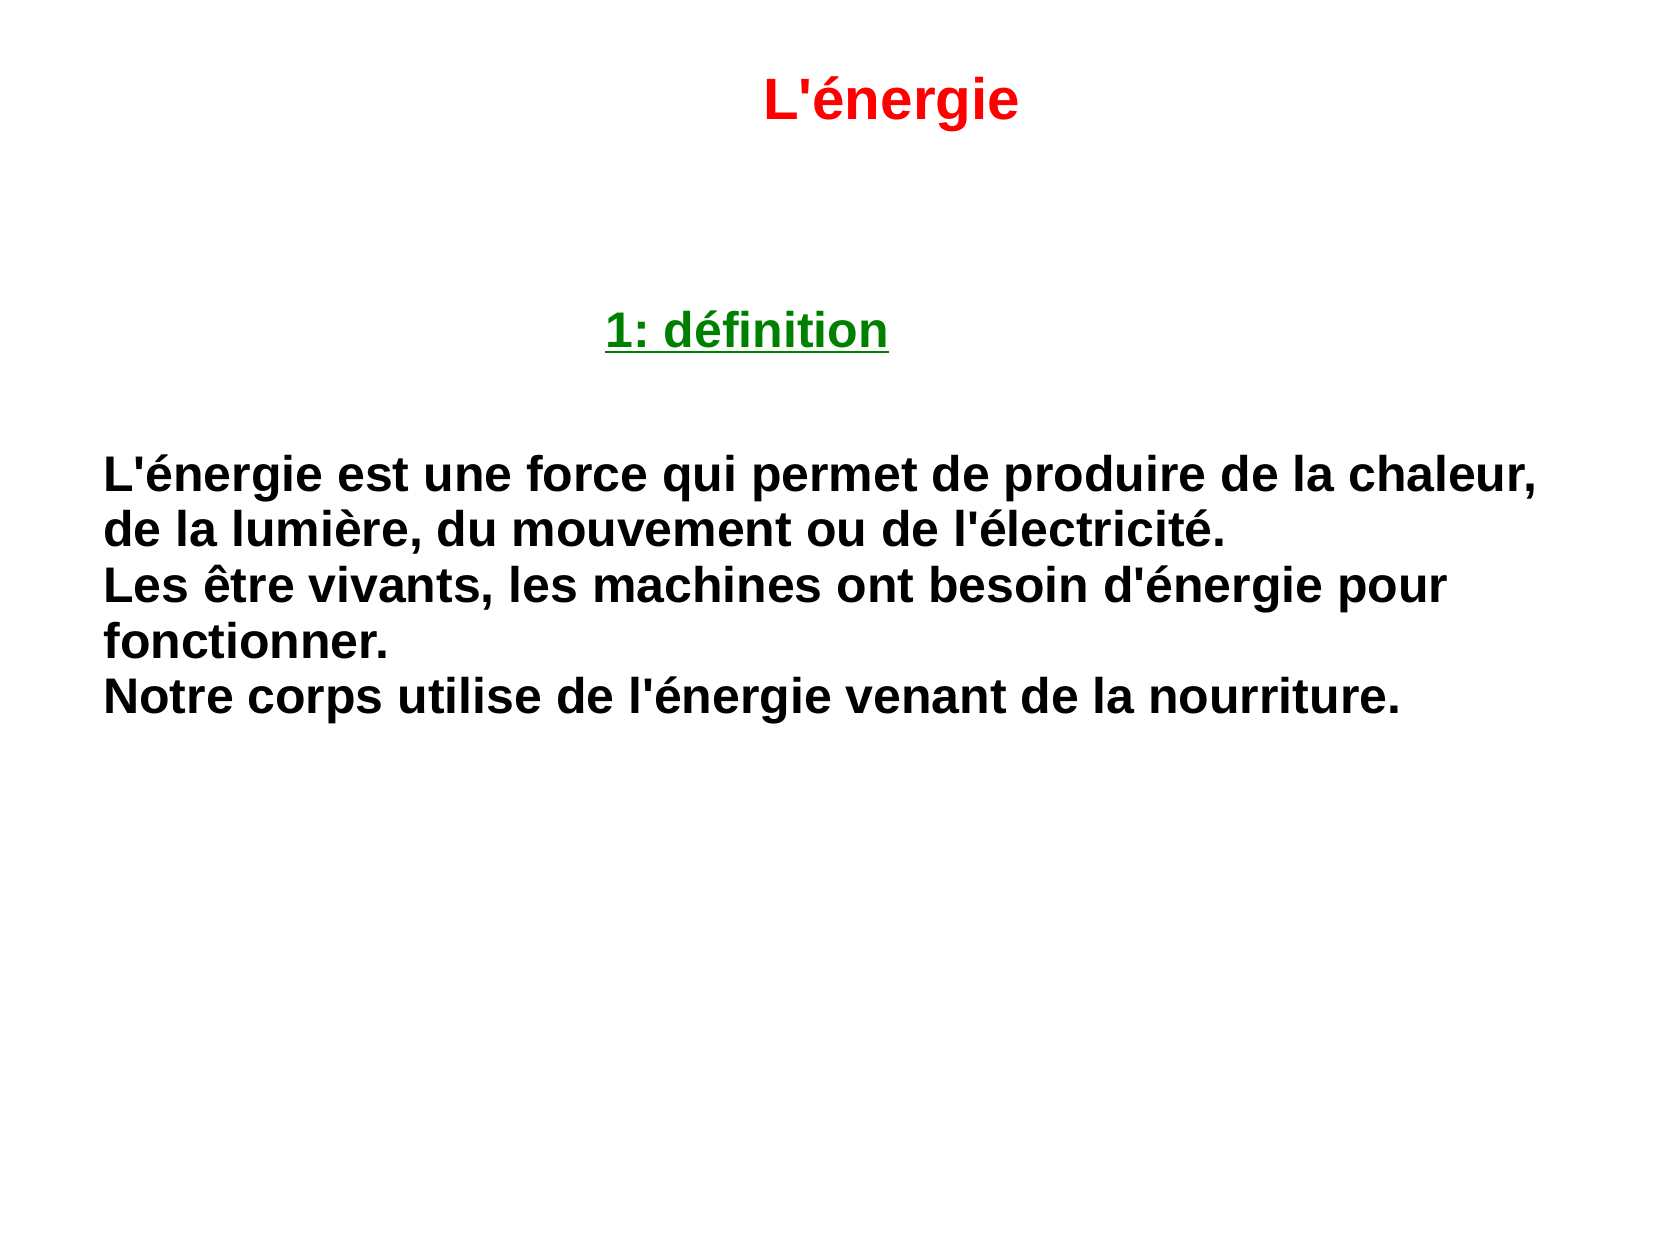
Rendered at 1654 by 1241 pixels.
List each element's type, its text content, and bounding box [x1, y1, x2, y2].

text_box L'énergie est une force qui permet de produire de la chaleur, de la lumière, du mouvement ou de l'électricité. Les être vivants, les machines ont besoin d'énergie pour fonctionner. Notre corps utilise de l'énergie venant de la nourriture. [88, 438, 1625, 739]
text_box [27, 407, 1654, 848]
text_box 1: définition [590, 295, 1040, 368]
text_box L'énergie [690, 59, 1093, 141]
